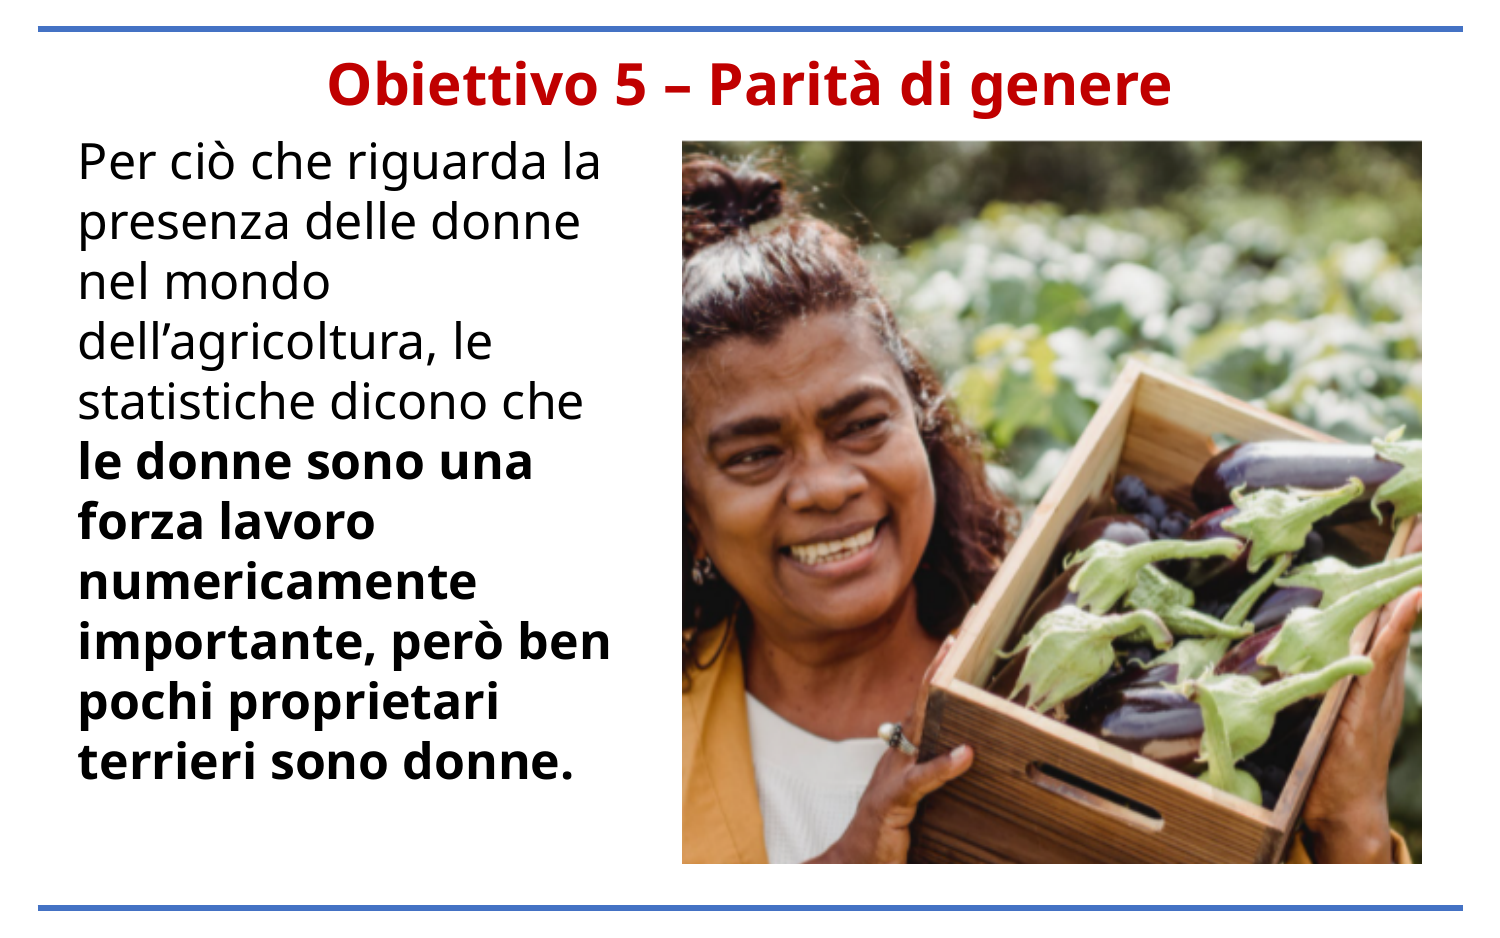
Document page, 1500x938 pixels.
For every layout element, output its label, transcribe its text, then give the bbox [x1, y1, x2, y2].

text_box Per ciò che riguarda la presenza delle donne nel mondo dell’agricoltura, le statistiche dicono che le donne sono una forza lavoro numericamente importante, però ben pochi proprietari terrieri sono donne. [63, 122, 635, 865]
picture [682, 122, 1422, 864]
title Obiettivo 5 – Parità di genere [0, 47, 1500, 104]
